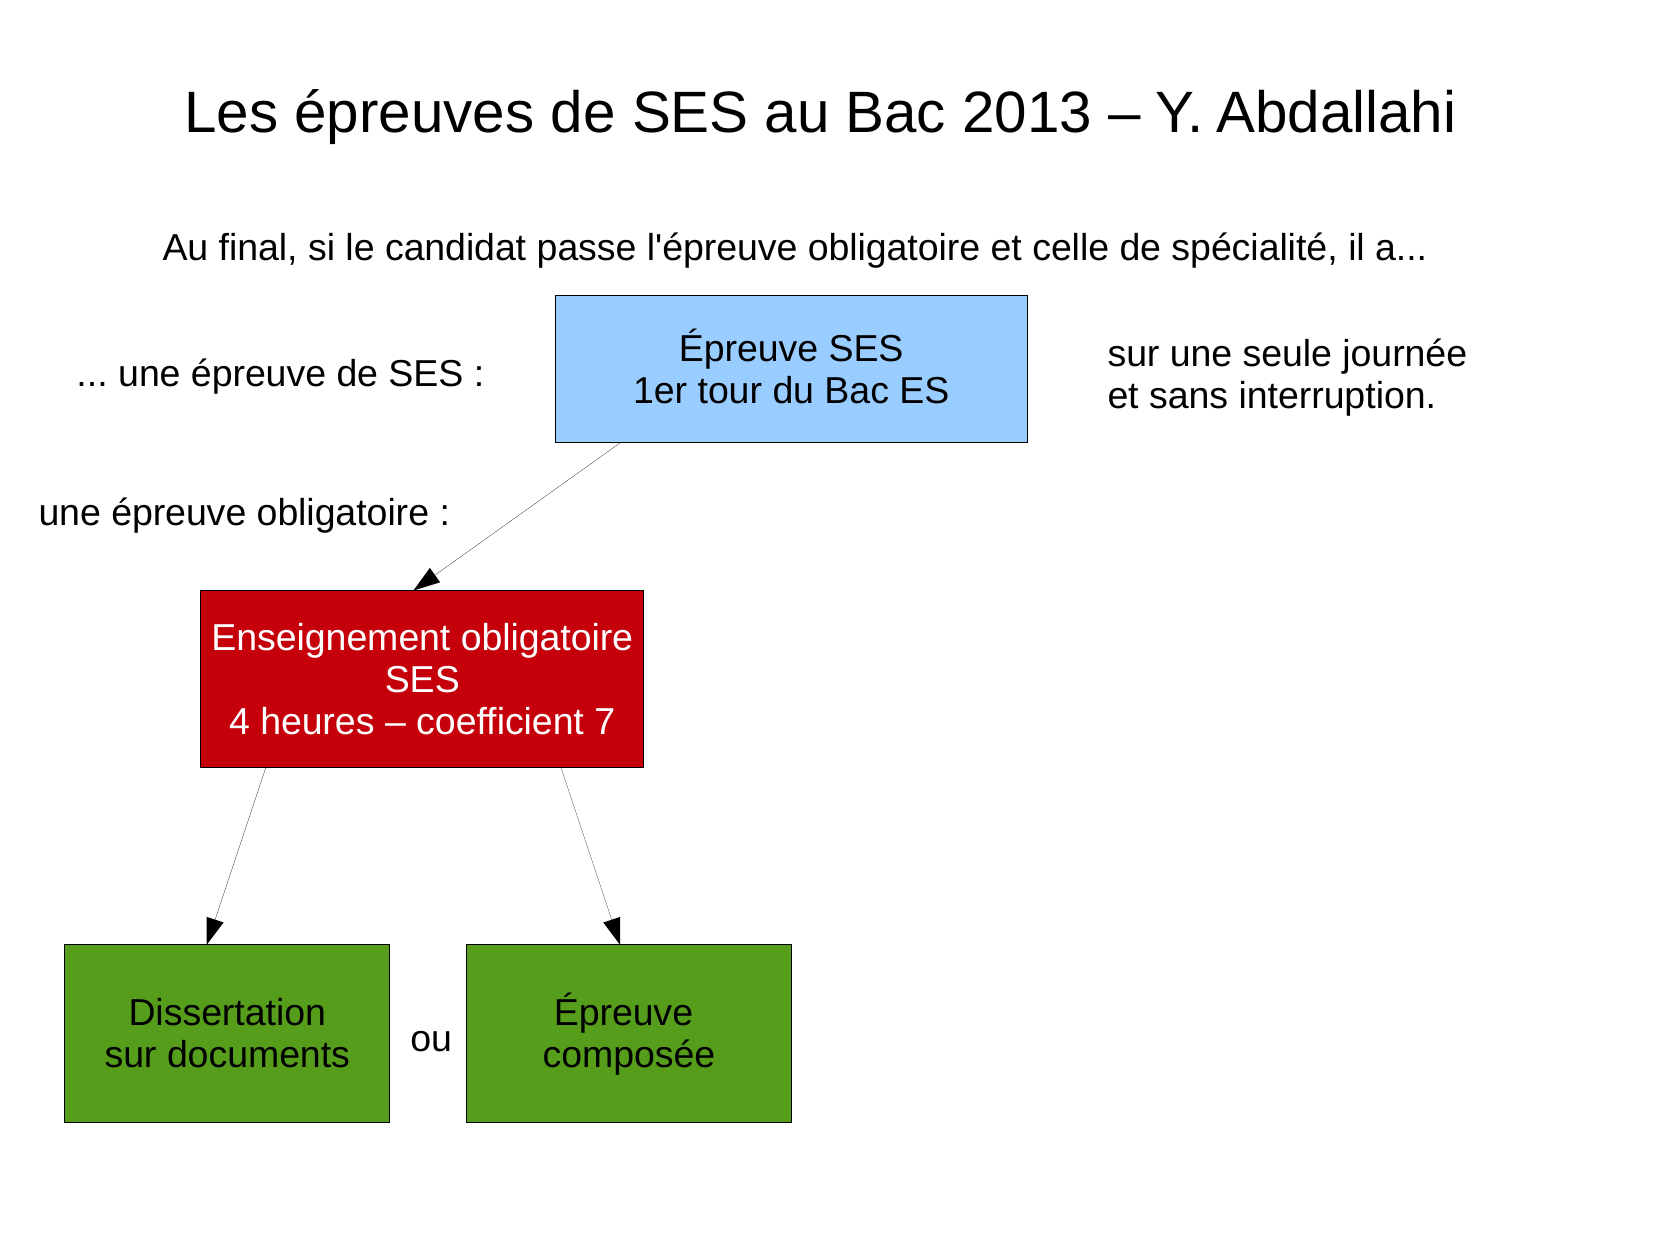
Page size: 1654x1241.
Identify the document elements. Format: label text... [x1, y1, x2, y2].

text_box Dissertation sur documents [64, 944, 390, 1123]
text_box Épreuve SES 1er tour du Bac ES [555, 295, 1028, 443]
text_box Enseignement obligatoire SES 4 heures – coefficient 7 [200, 590, 644, 768]
title Les épreuves de SES au Bac 2013 – Y. Abdallahi [76, 53, 1566, 172]
text_box Épreuve composée [466, 944, 792, 1123]
text_box ou [395, 1009, 468, 1067]
text_box sur une seule journée et sans interruption. [1092, 324, 1484, 424]
text_box Au final, si le candidat passe l'épreuve obligatoire et celle de spécialité, il a... [147, 218, 1446, 276]
text_box ... une épreuve de SES : [59, 345, 503, 403]
text_box une épreuve obligatoire : [23, 484, 532, 556]
